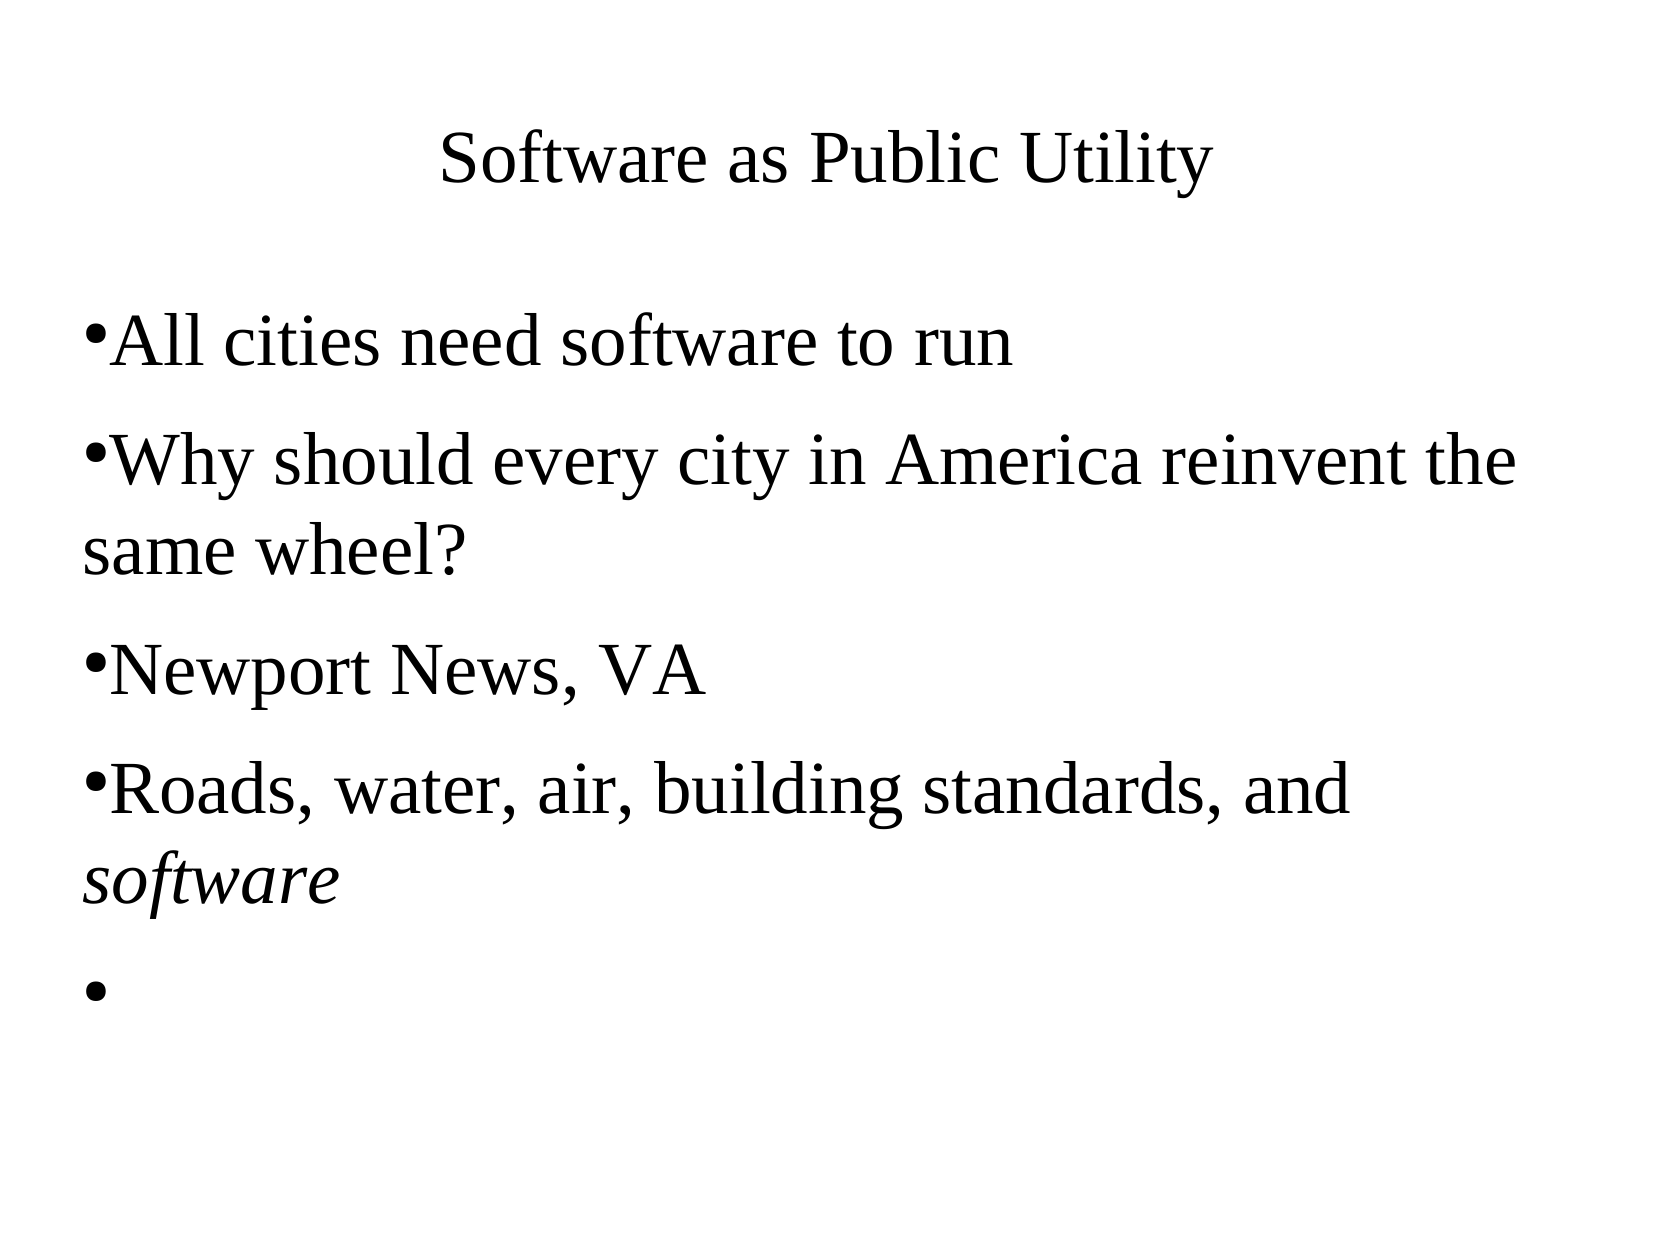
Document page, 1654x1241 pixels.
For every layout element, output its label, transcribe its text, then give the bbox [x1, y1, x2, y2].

list All cities need software to run Why should every city in America reinvent the same wheel? Newport News, VA Roads, water, air, building standards, and software [82, 290, 1571, 1094]
title Software as Public Utility [82, 49, 1571, 257]
